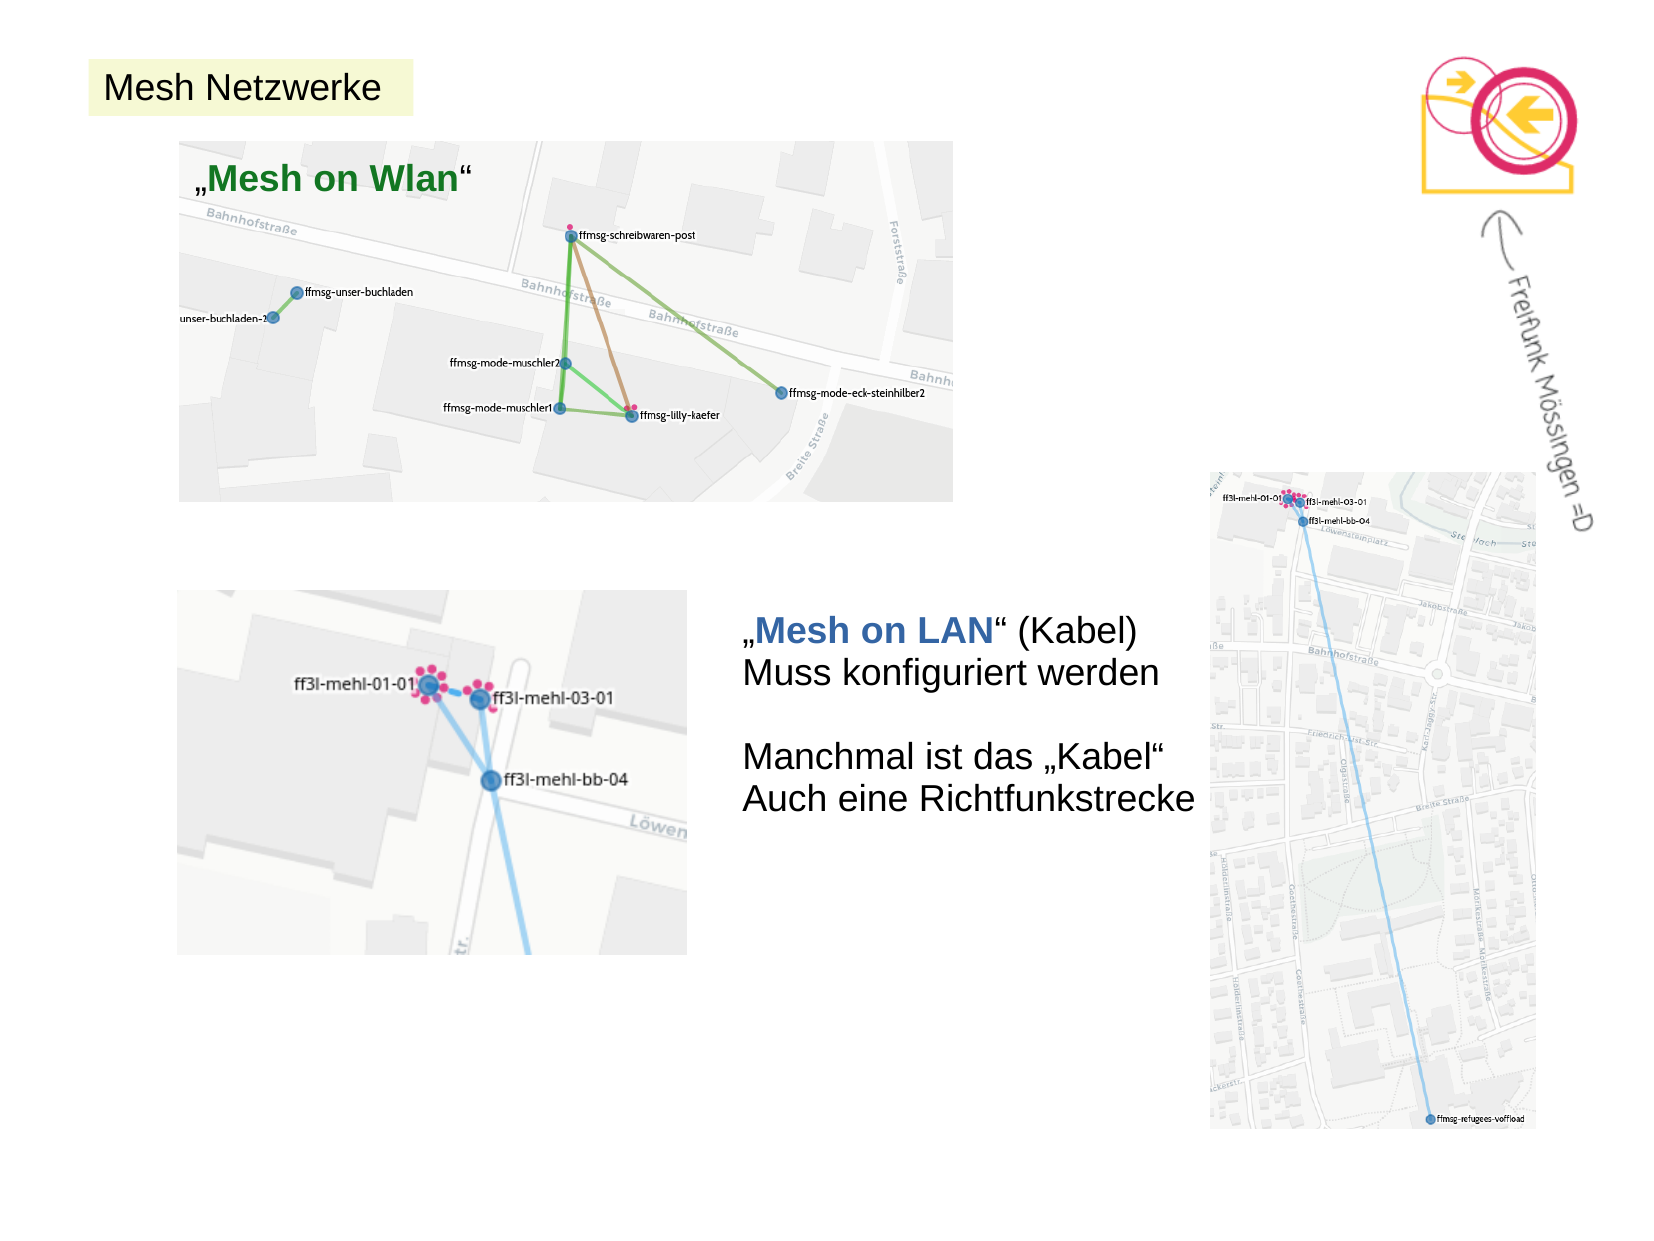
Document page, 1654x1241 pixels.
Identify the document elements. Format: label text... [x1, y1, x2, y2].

text_box Mesh Netzwerke [88, 59, 414, 116]
picture [177, 590, 687, 955]
picture [1210, 29, 1627, 1129]
text_box „Mesh on LAN“ (Kabel) Muss konfiguriert werden Manchmal ist das „Kabel“ Auch eine Richtfunkstrecke [727, 602, 1210, 827]
text_box „Mesh on Wlan“ [179, 149, 488, 207]
picture [179, 141, 953, 502]
